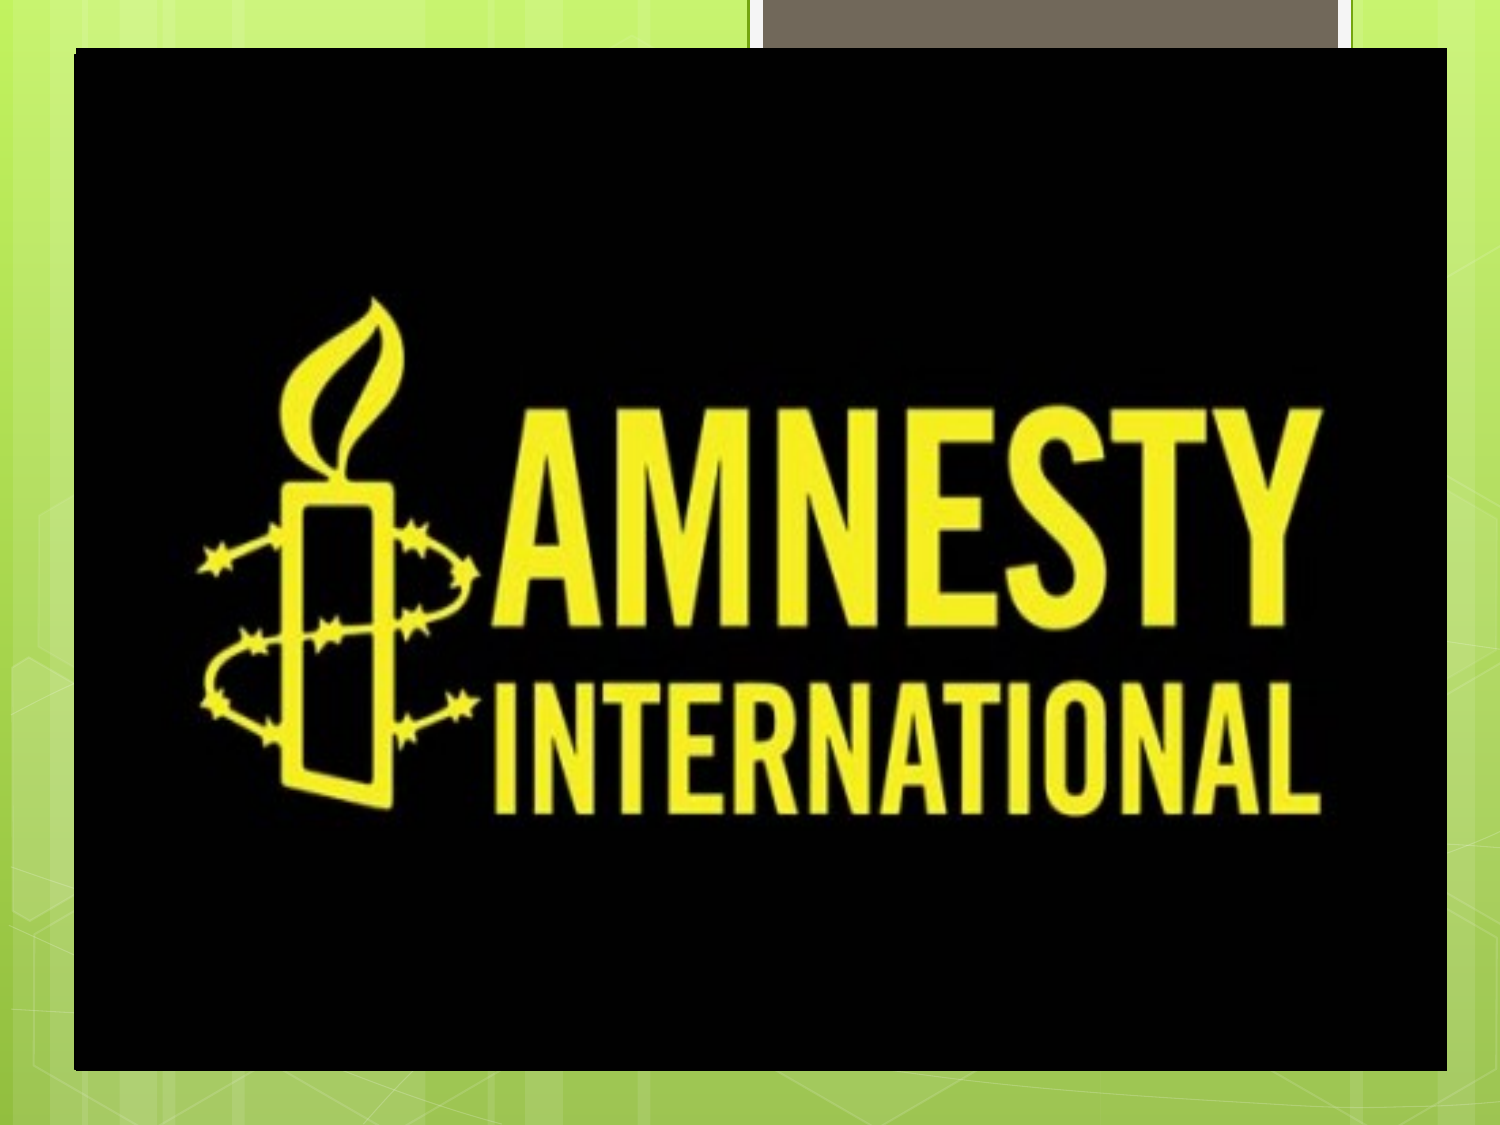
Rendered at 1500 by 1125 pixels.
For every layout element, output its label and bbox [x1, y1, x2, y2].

picture [76, 48, 1447, 1071]
